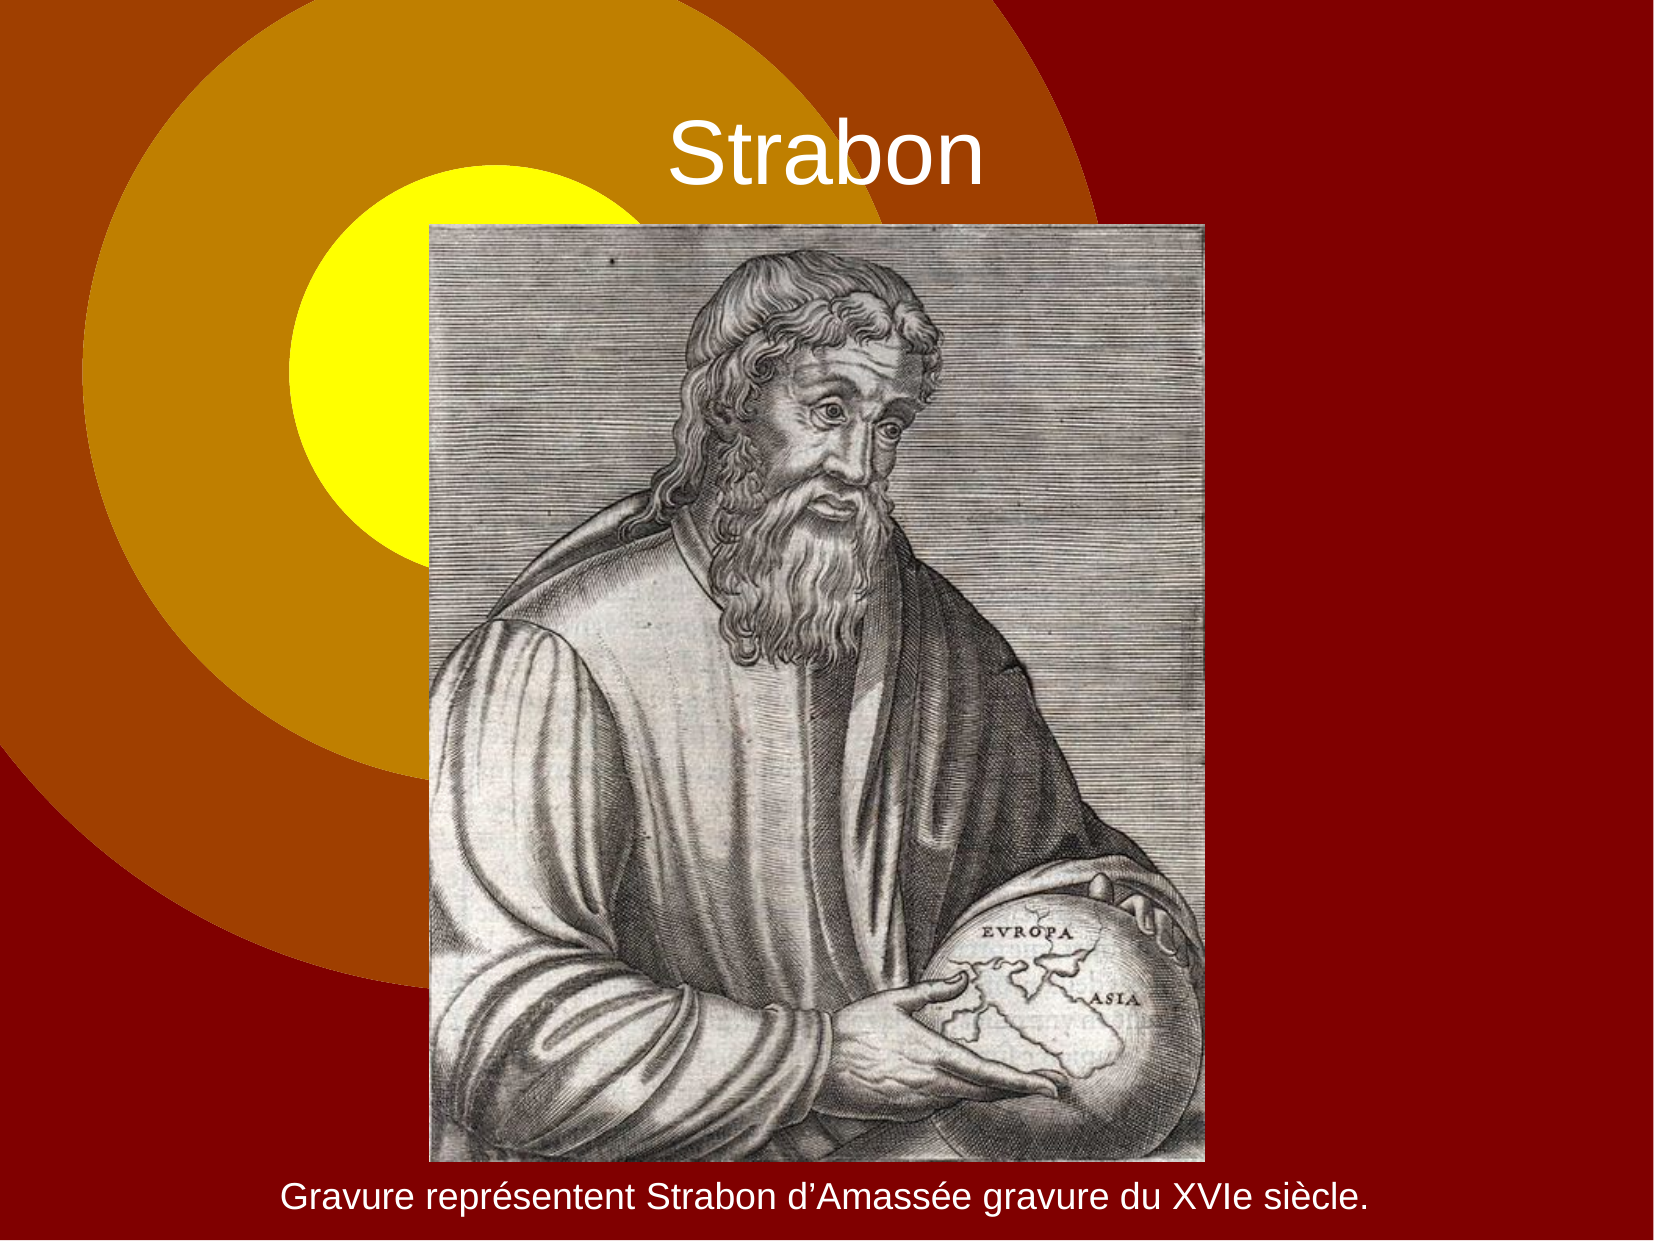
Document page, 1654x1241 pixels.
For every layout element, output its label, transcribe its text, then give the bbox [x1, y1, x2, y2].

title Strabon [82, 49, 1571, 257]
text_box Gravure représentent Strabon d’Amassée gravure du XVIe siècle. [256, 1168, 1394, 1226]
picture [429, 224, 1205, 1162]
